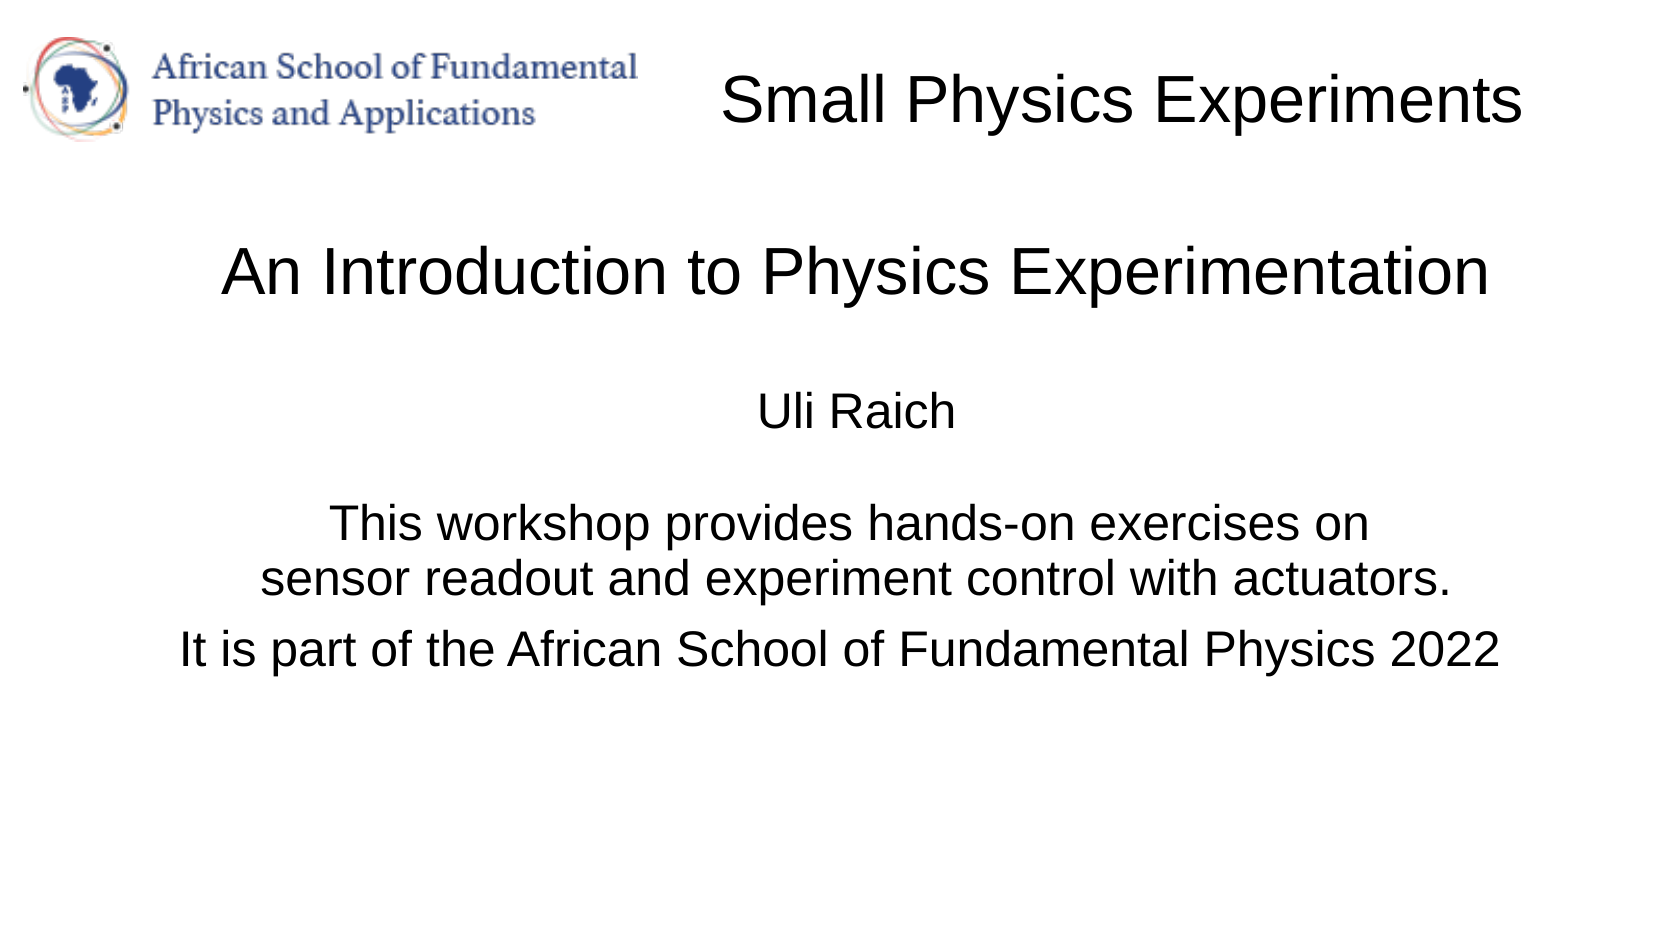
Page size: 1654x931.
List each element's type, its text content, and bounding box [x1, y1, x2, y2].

subtitle An Introduction to Physics Experimentation Uli Raich This workshop provides hands-on exercises on sensor readout and experiment control with actuators. It is part of the African School of Fundamental Physics 2022 [112, 225, 1601, 765]
picture [23, 37, 635, 142]
title Small Physics Experiments [635, 21, 1610, 177]
